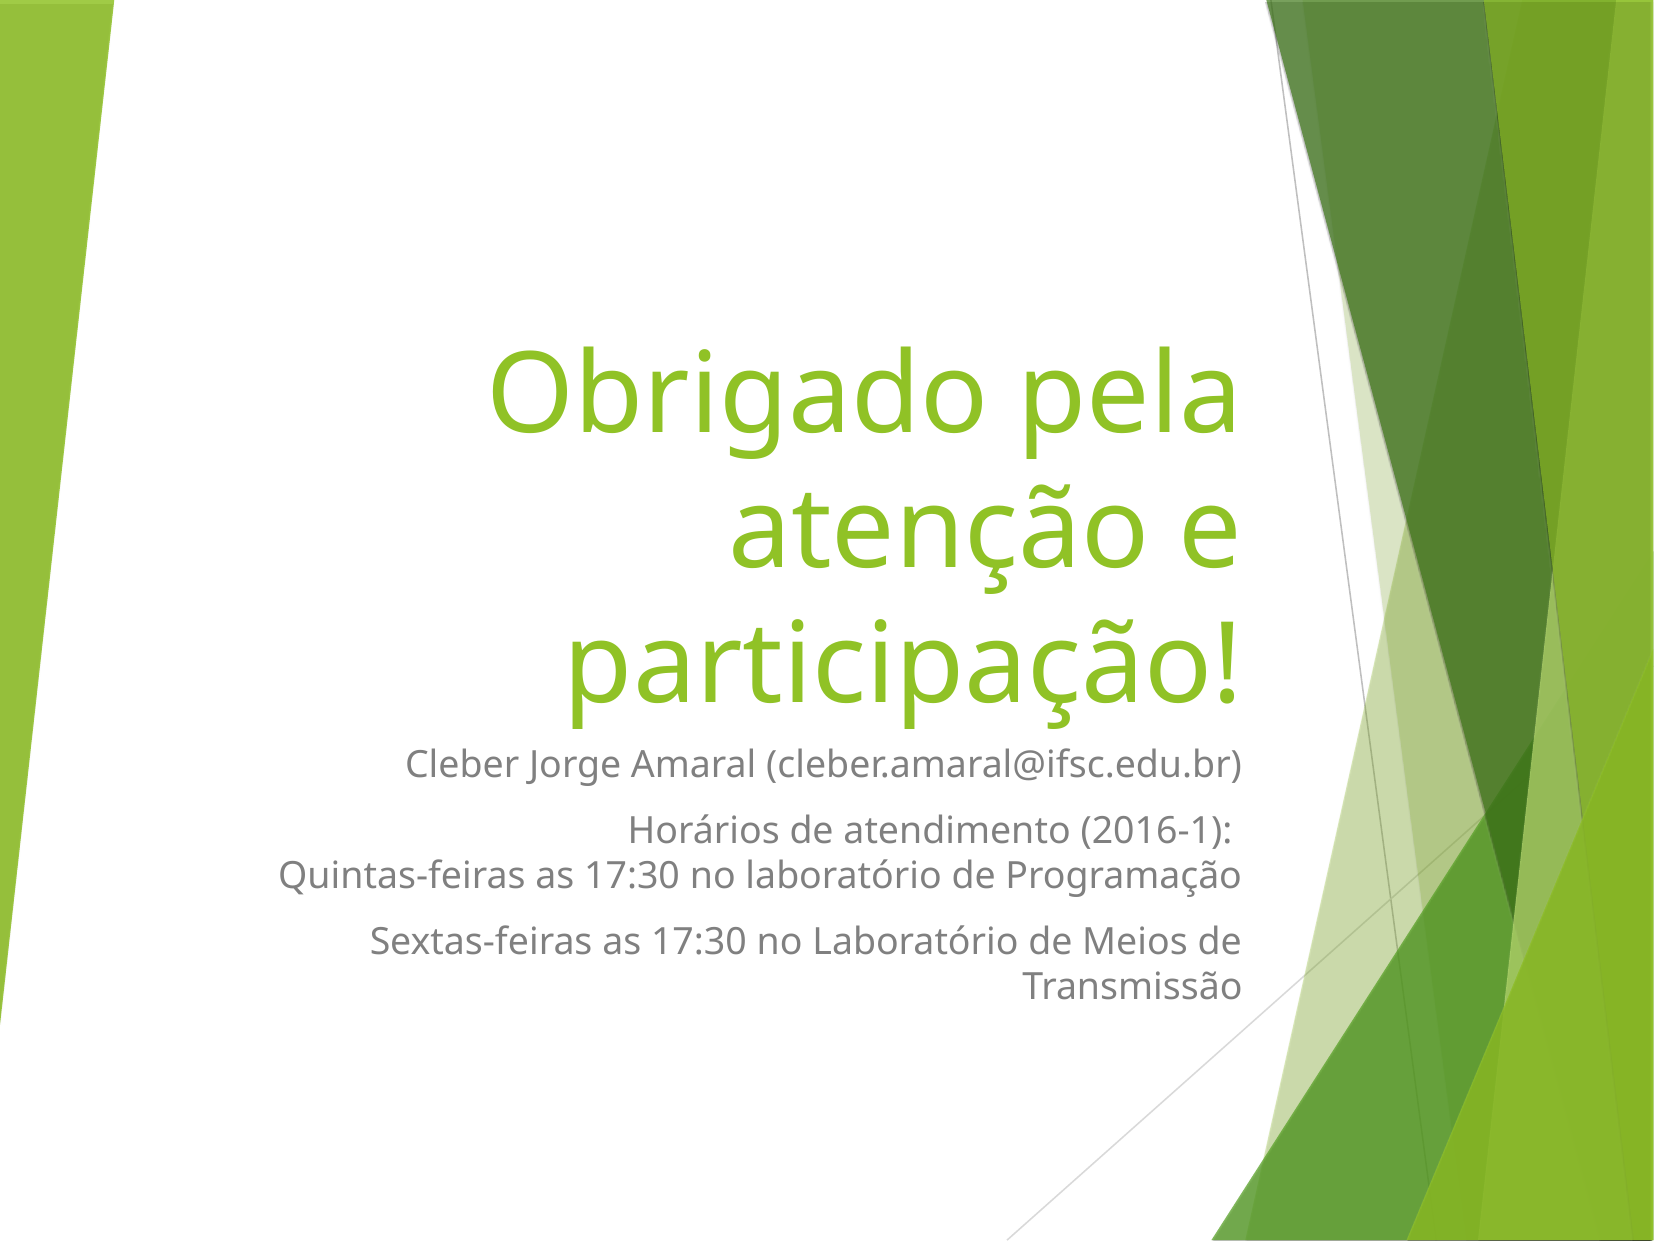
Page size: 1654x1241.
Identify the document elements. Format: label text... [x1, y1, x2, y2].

title Obrigado pela atenção e participação! [204, 434, 1258, 732]
subtitle Cleber Jorge Amaral (cleber.amaral@ifsc.edu.br) Horários de atendimento (2016-1): Quintas-feiras as 17:30 no laboratório de Programação Sextas-feiras as 17:30 no Laboratório de Meios de Transmissão [204, 732, 1258, 1153]
